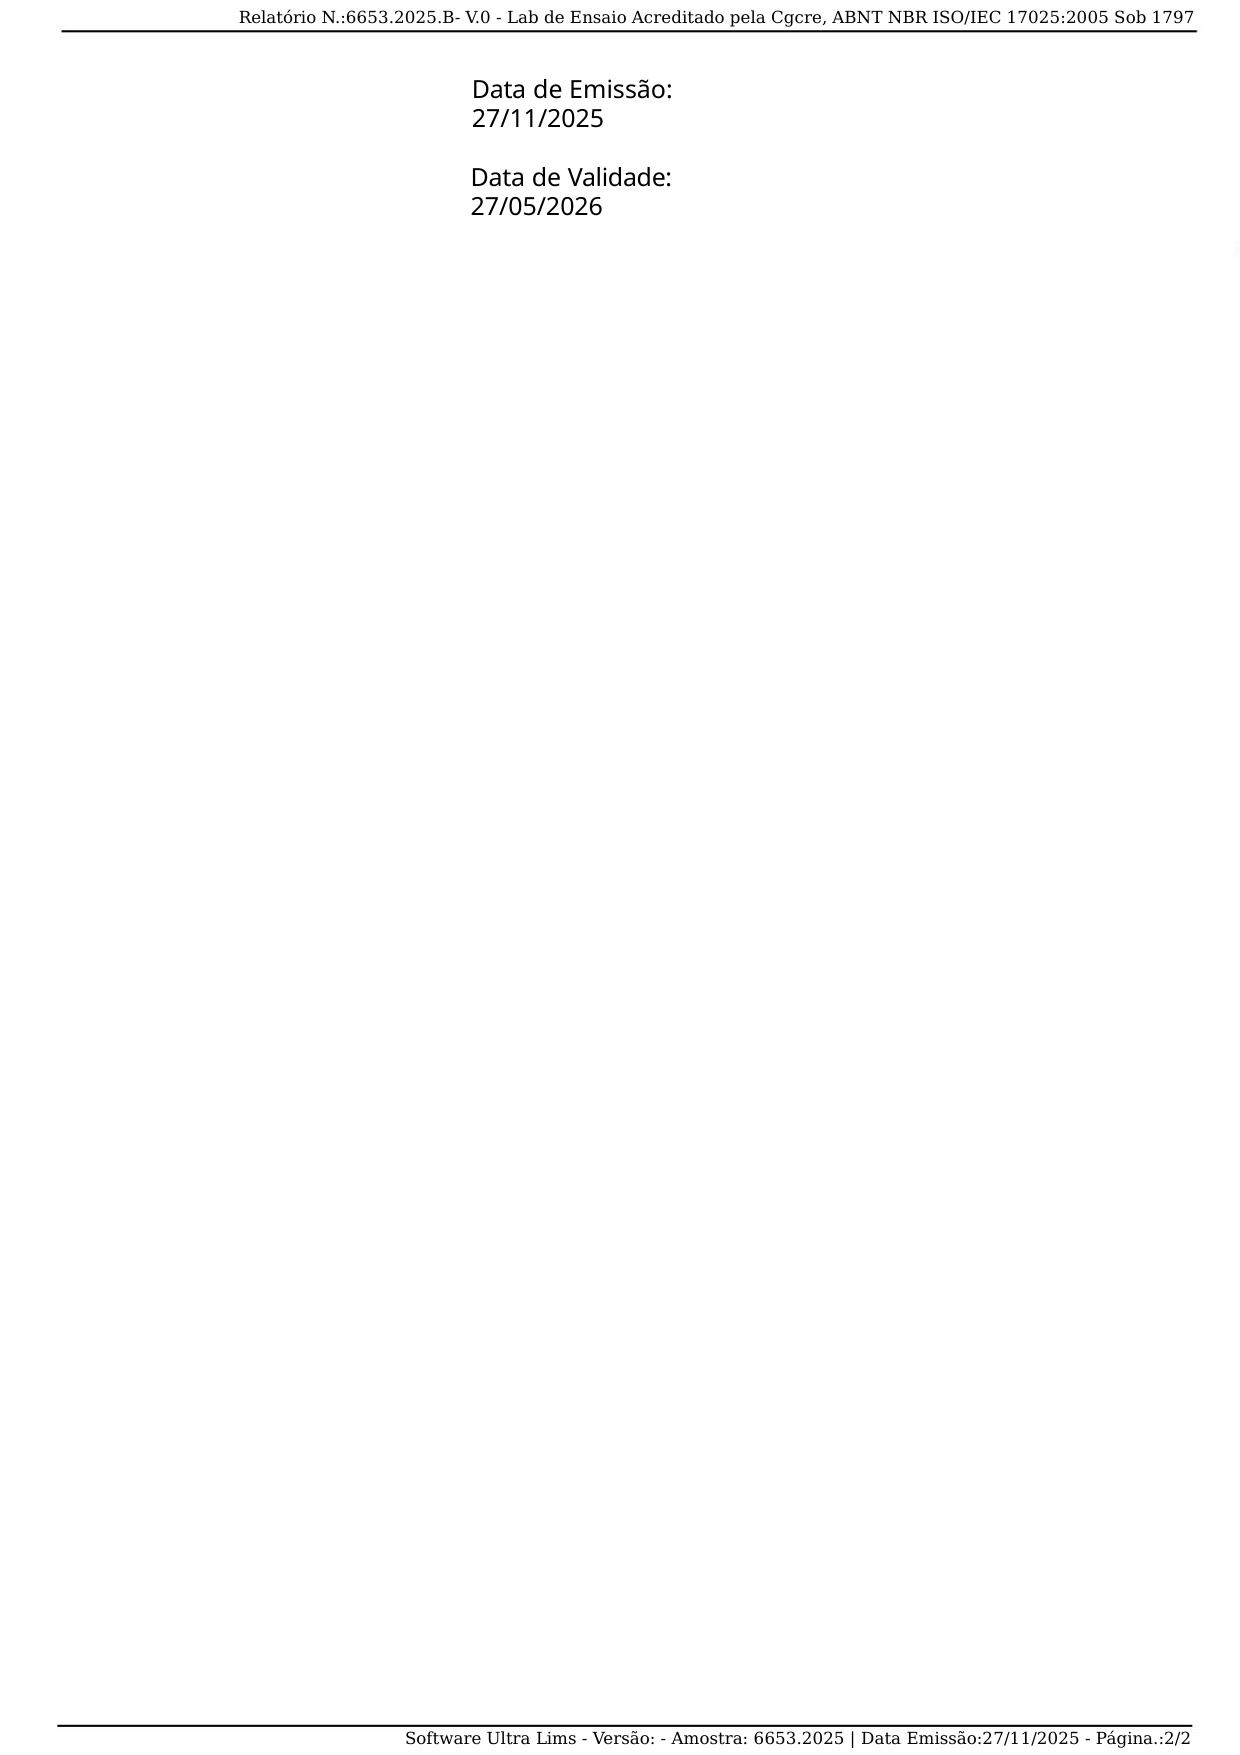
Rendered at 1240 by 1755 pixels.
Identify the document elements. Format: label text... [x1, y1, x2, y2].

text_box Relatório N.:6653.2025.B- V.0 - Lab de Ensaio Acreditado pela Cgcre, ABNT NBR ISO/IEC 17025:2005 Sob 1797 [238, 7, 1220, 28]
text_box [0, 0, 1240, 1755]
text_box Software Ultra Lims - Versão: - Amostra: 6653.2025 | Data Emissão:27/11/2025 - Página.:2/2 [405, 1728, 1216, 1748]
text_box Data de Emissão: 27/11/2025 Data de Validade: 27/05/2026 [470, 74, 806, 220]
